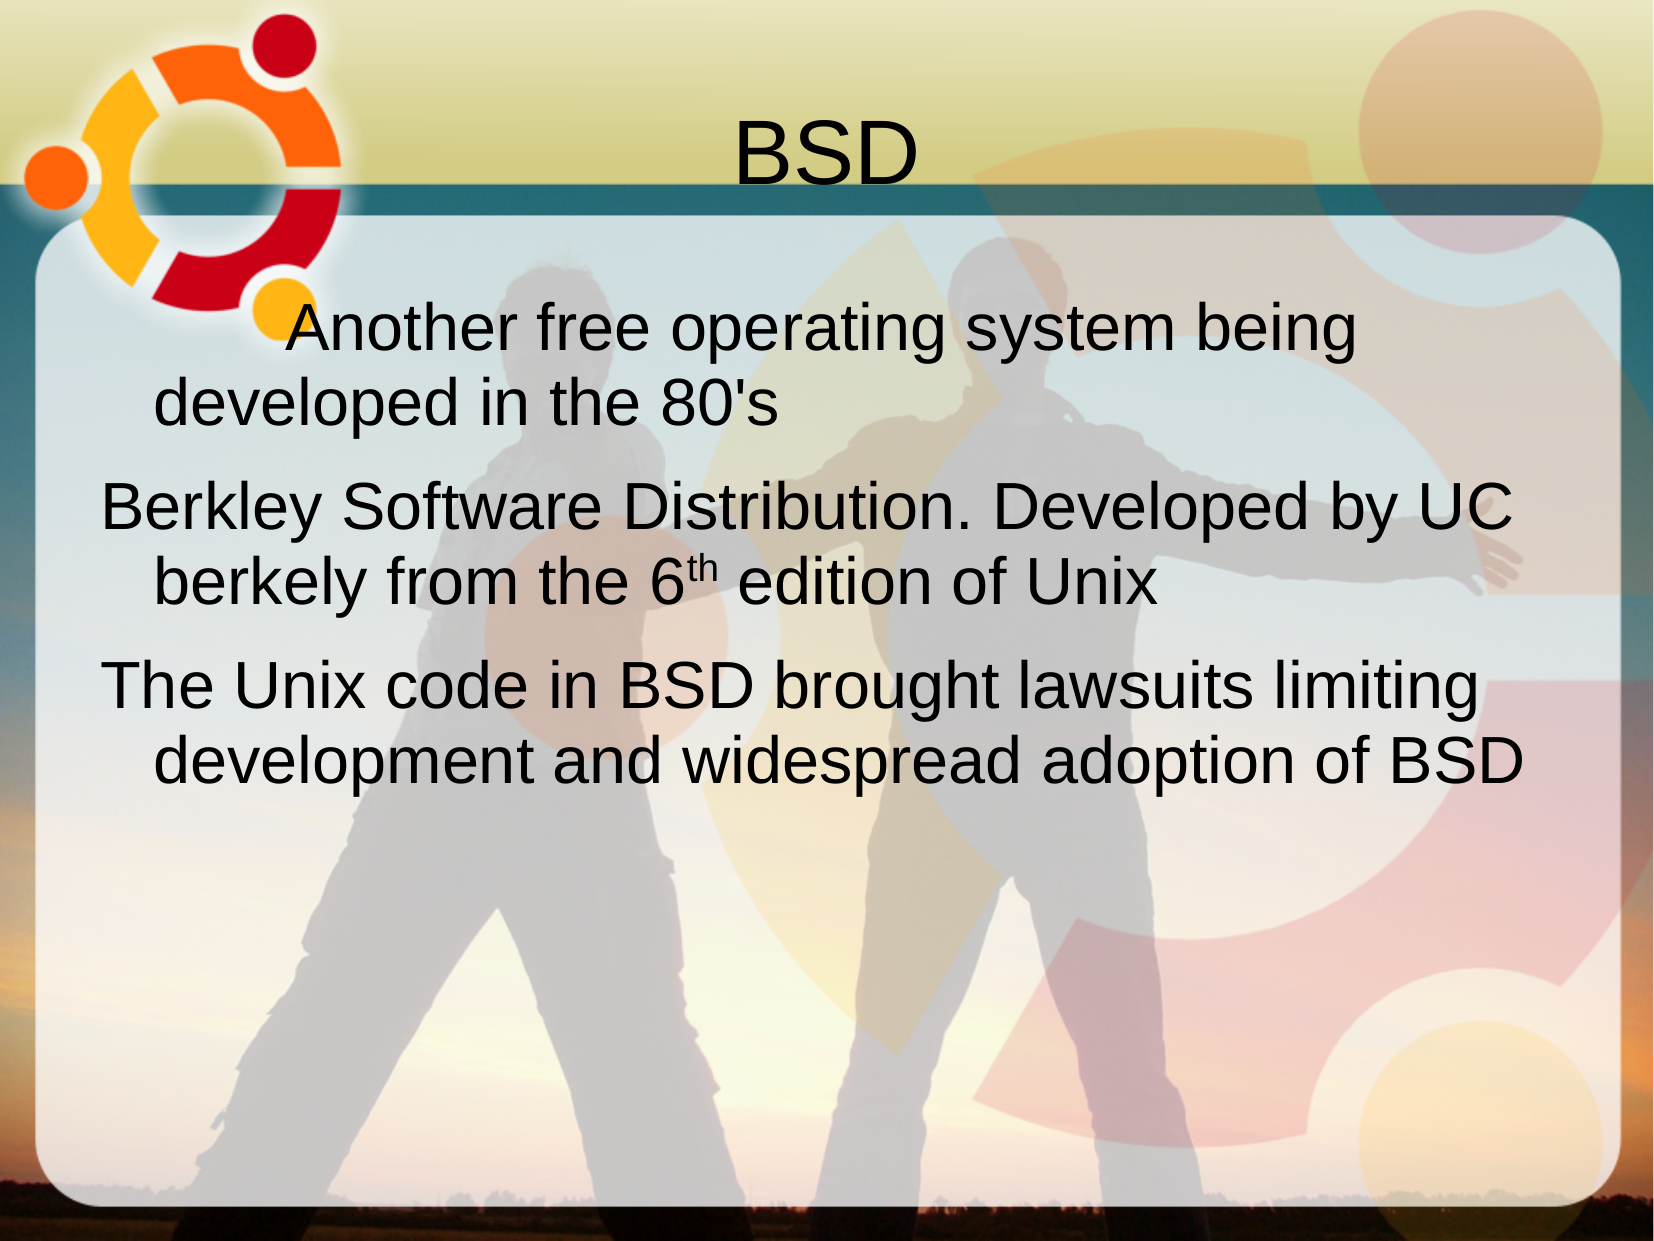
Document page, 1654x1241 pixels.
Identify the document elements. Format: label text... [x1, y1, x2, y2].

picture [0, 0, 1654, 1241]
list Another free operating system being developed in the 80's Berkley Software Distribution. Developed by UC berkely from the 6th edition of Unix The Unix code in BSD brought lawsuits limiting development and widespread adoption of BSD [82, 290, 1571, 1094]
title BSD [82, 56, 1571, 250]
